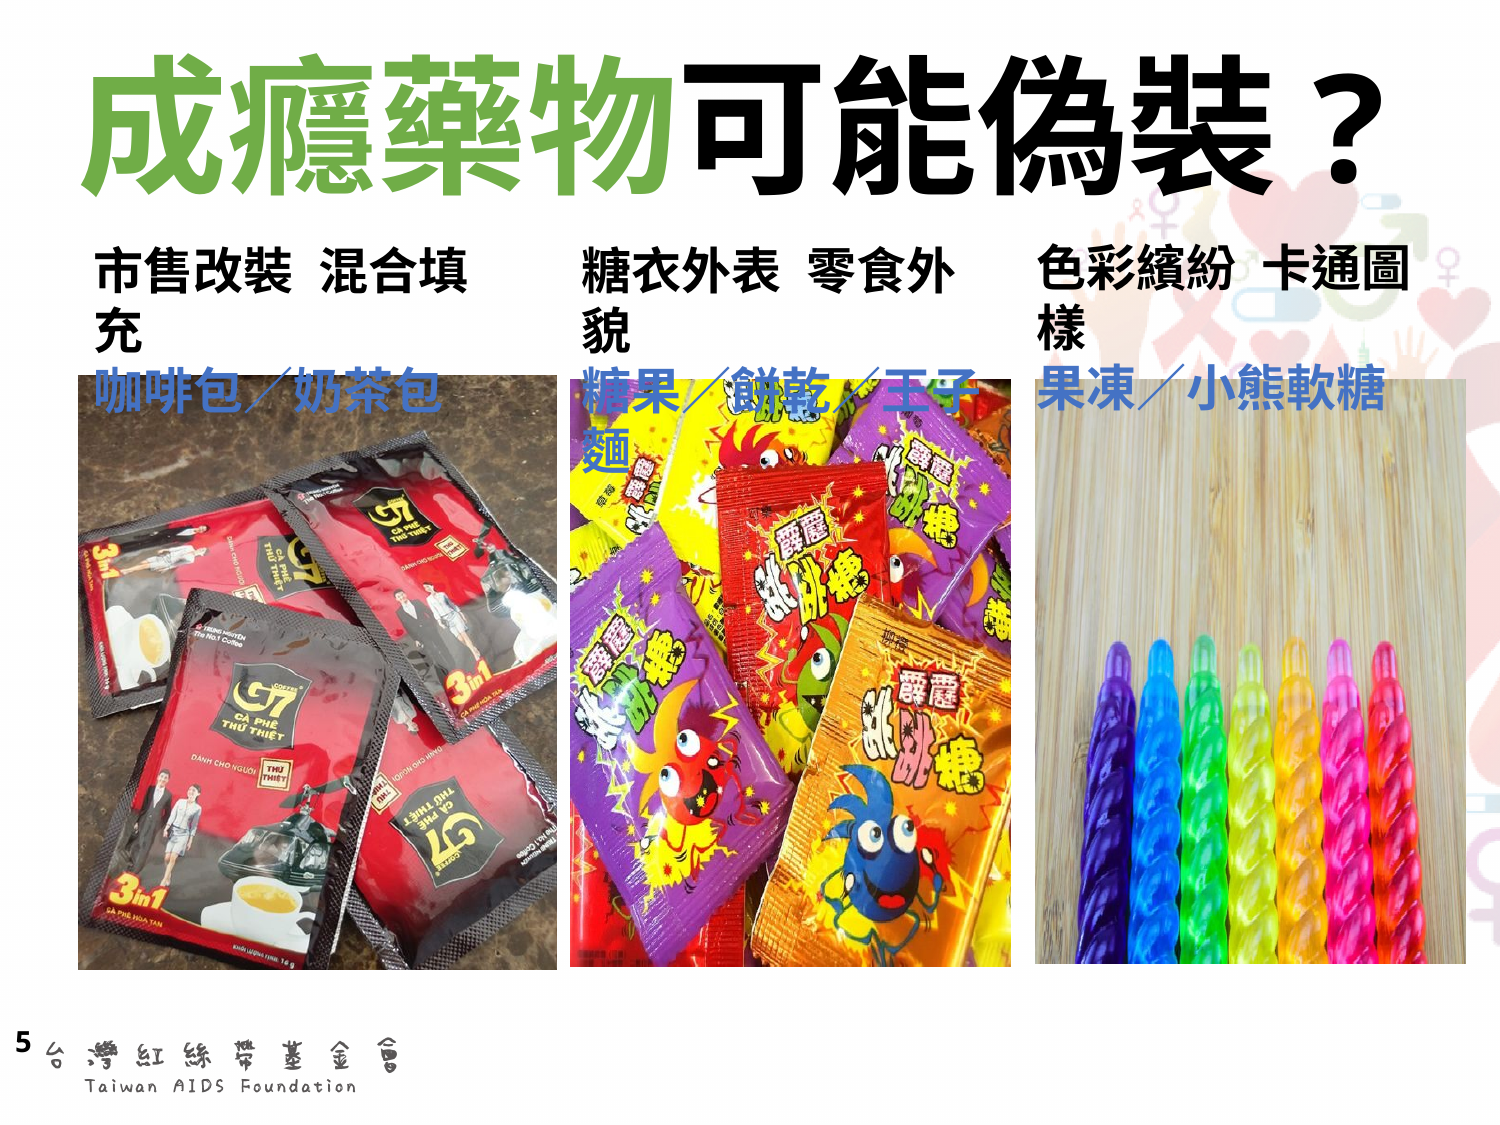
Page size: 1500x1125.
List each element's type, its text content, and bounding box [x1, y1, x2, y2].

picture [0, 0, 1500, 1125]
slide_number <編號> [0, 1013, 338, 1074]
text_box 色彩繽紛 卡通圖樣 果凍∕小熊軟糖 [1021, 228, 1466, 424]
text_box 市售改裝 混合填充 咖啡包∕奶茶包 [78, 232, 533, 427]
title 成癮藥物可能偽裝? [37, 22, 1425, 223]
text_box 糖衣外表 零食外貌 糖果∕餅乾∕王子麵 [567, 232, 1011, 487]
